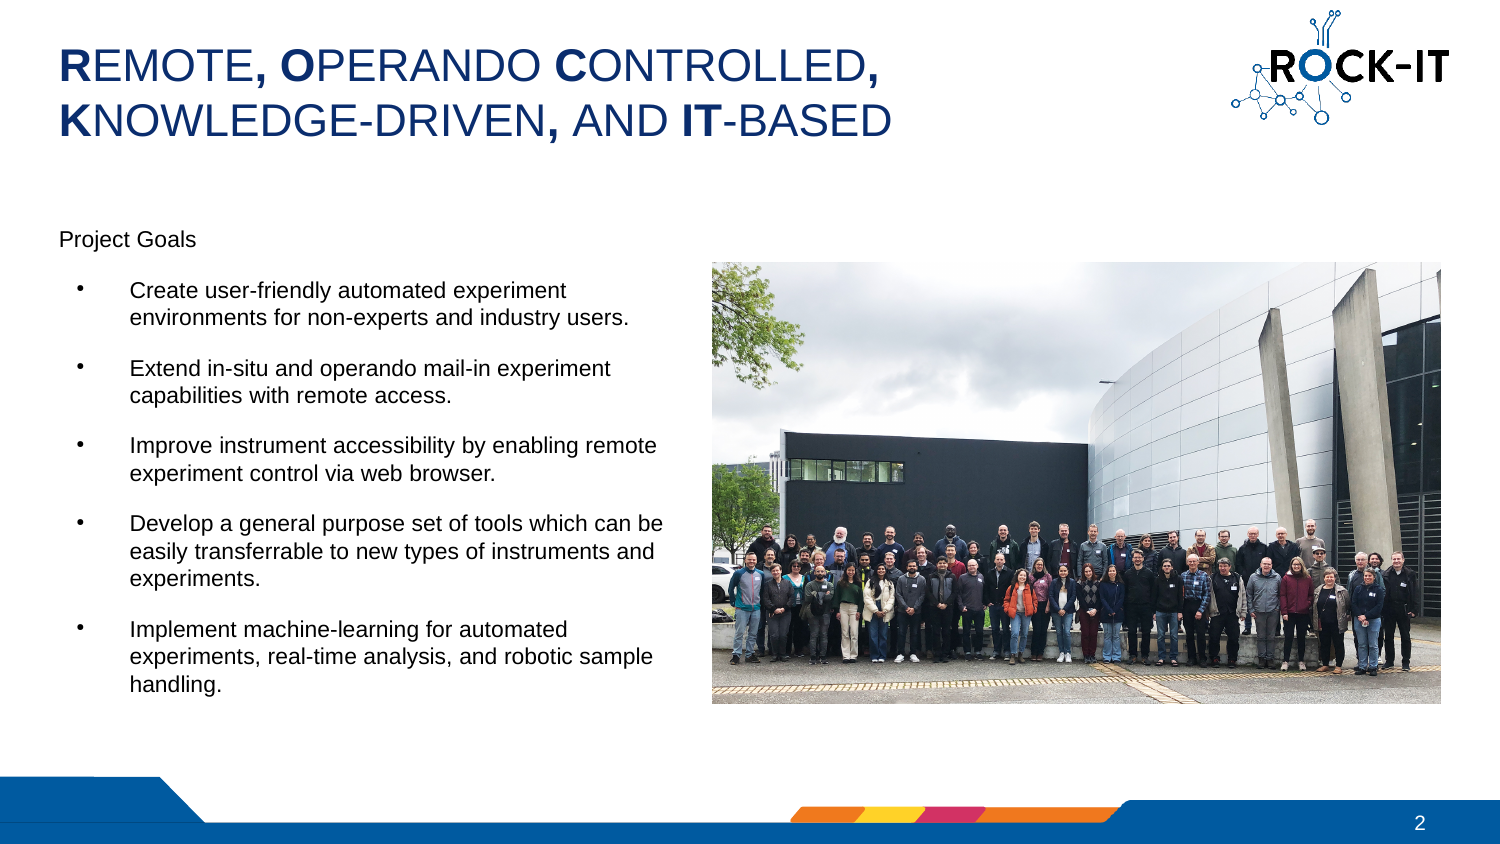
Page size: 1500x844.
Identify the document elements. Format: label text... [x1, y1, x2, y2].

picture [712, 262, 1441, 704]
list Project Goals Create user-friendly automated experiment environments for non-experts and industry users. Extend in-situ and operando mail-in experiment capabilities with remote access. Improve instrument accessibility by enabling remote experiment control via web browser. Develop a general purpose set of tools which can be easily transferrable to new types of instruments and experiments. Implement machine-learning for automated experiments, real-time analysis, and robotic sample handling. [58, 225, 676, 764]
picture [1231, 10, 1449, 125]
title Remote, Operando Controlled, Knowledge-driven, and IT-based [59, 36, 945, 97]
picture [0, 800, 1500, 844]
